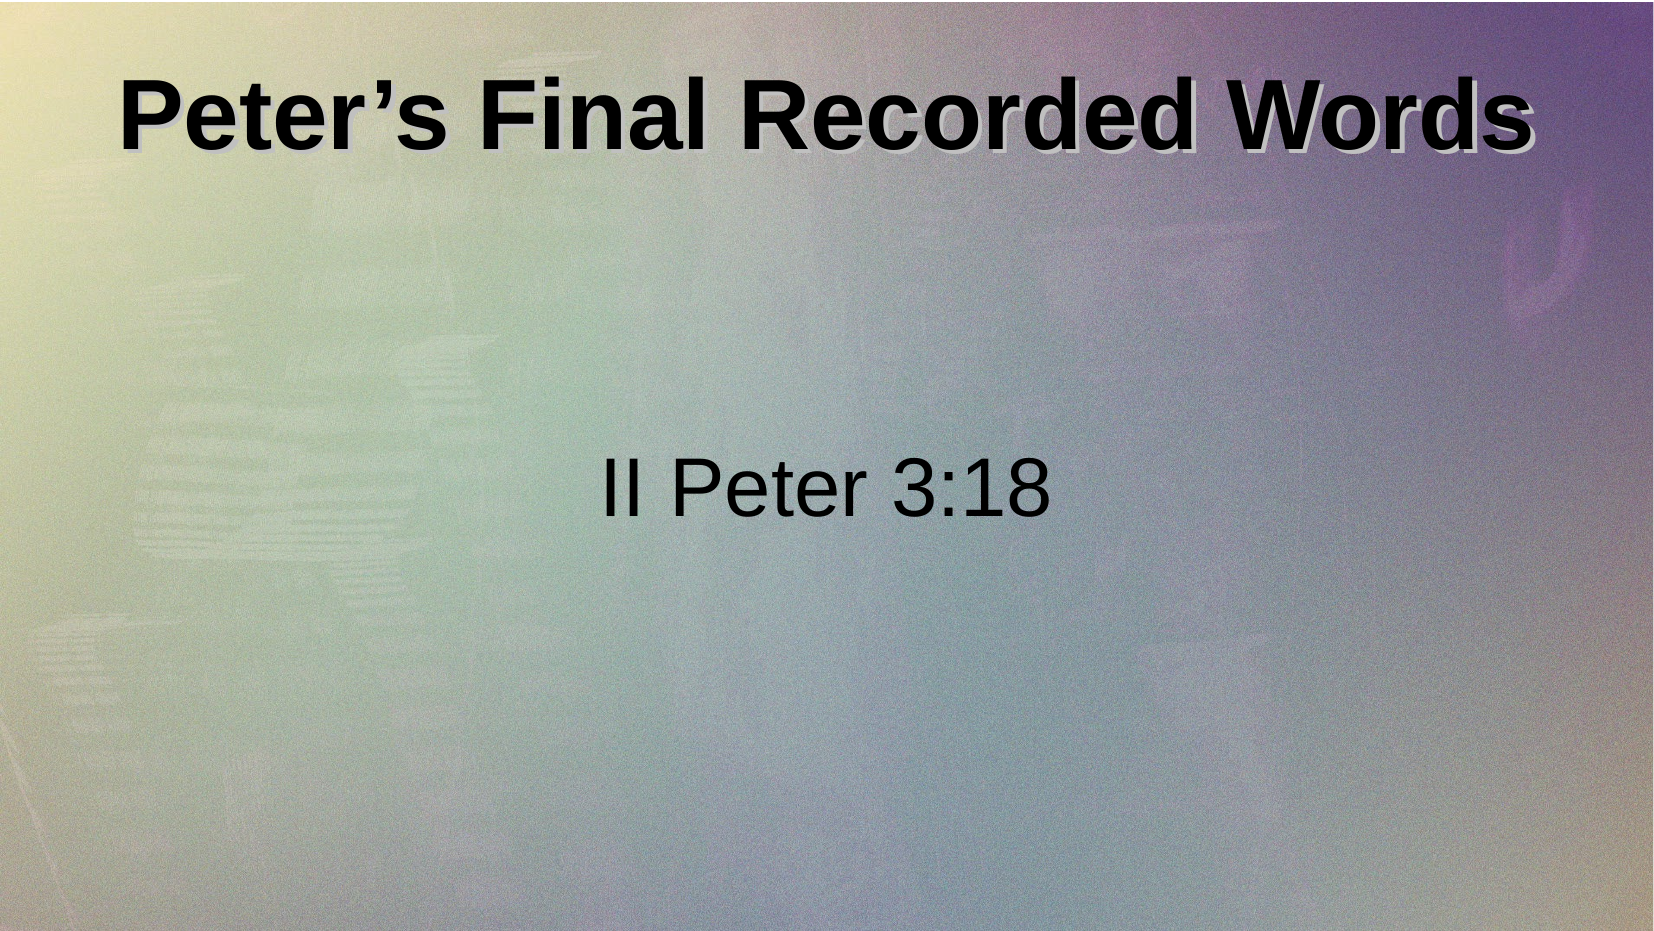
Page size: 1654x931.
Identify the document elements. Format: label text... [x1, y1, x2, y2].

title Peter’s Final Recorded Words [82, 37, 1571, 193]
subtitle II Peter 3:18 [82, 217, 1571, 758]
picture [0, 2, 1654, 931]
